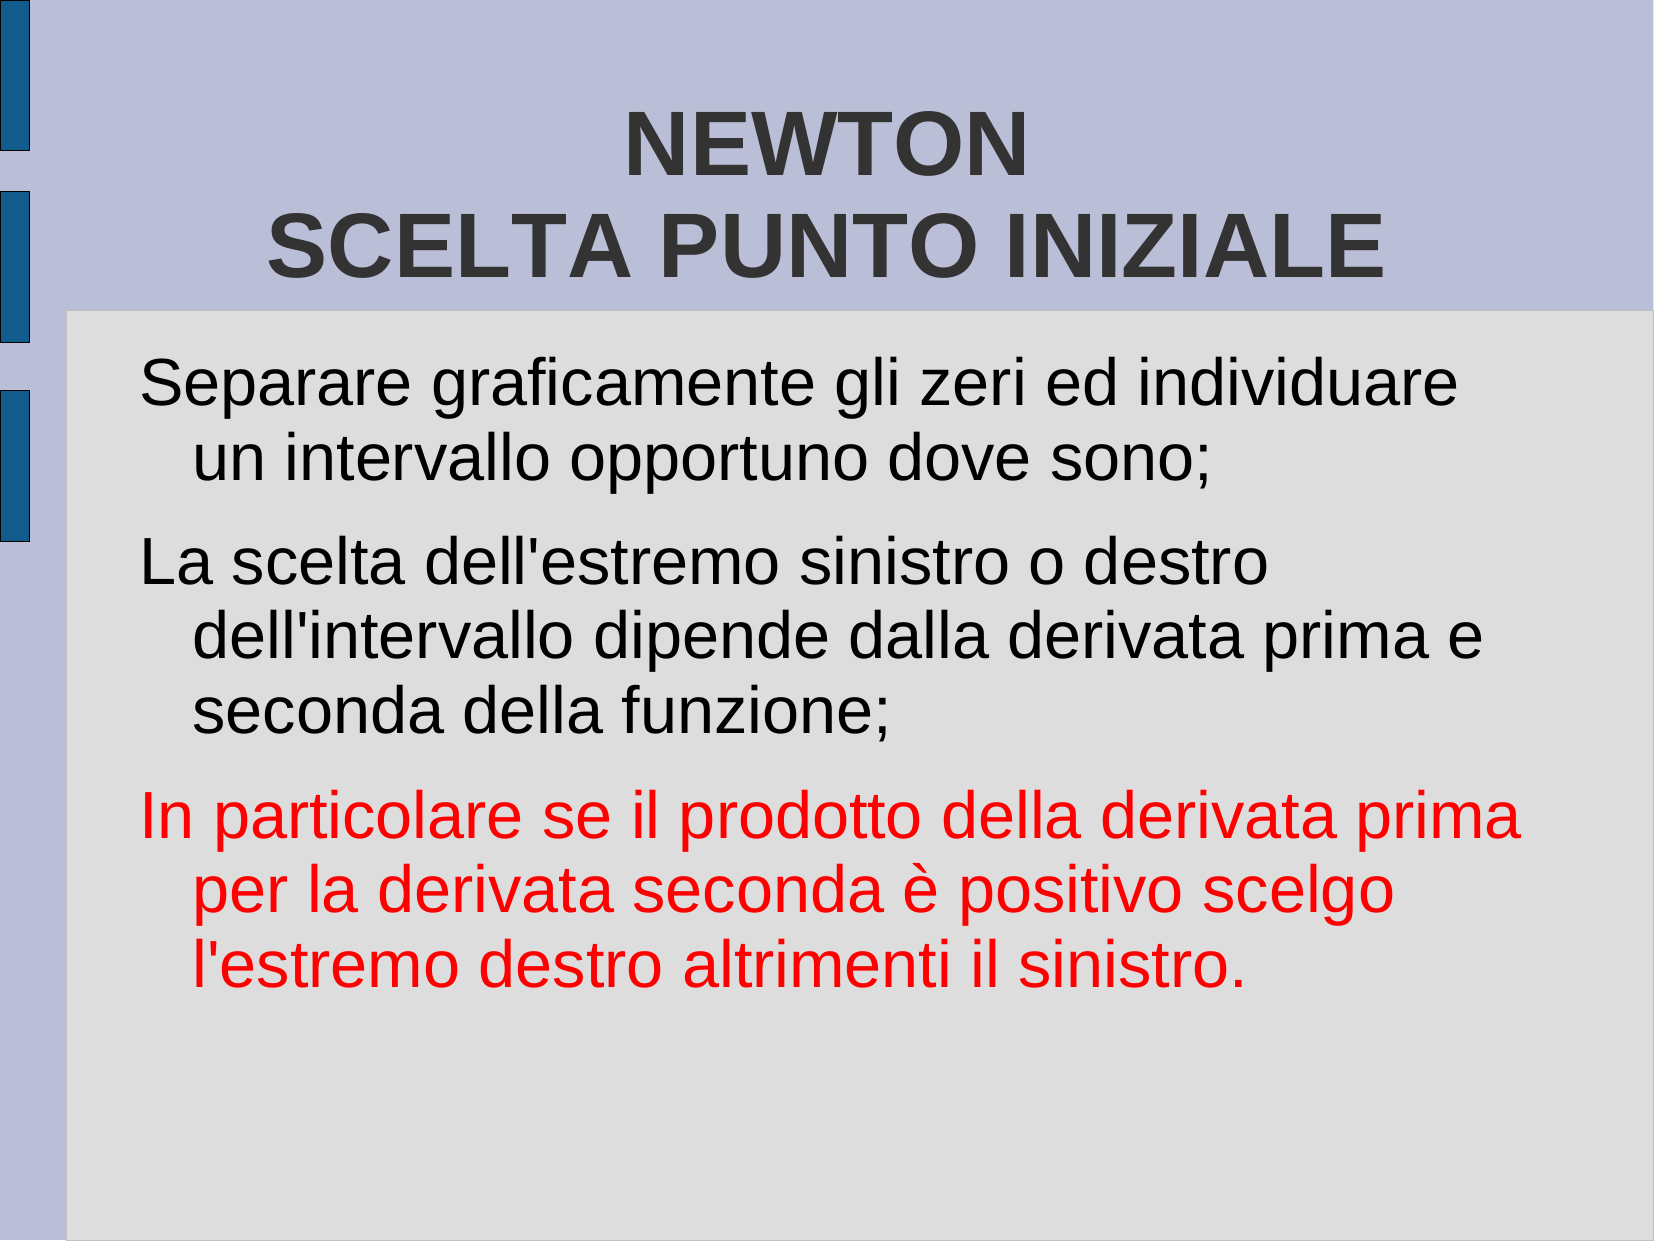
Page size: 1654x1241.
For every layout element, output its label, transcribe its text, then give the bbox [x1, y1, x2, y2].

title NEWTON SCELTA PUNTO INIZIALE [121, 92, 1534, 298]
list Separare graficamente gli zeri ed individuare un intervallo opportuno dove sono; La scelta dell'estremo sinistro o destro dell'intervallo dipende dalla derivata prima e seconda della funzione; In particolare se il prodotto della derivata prima per la derivata seconda è positivo scelgo l'estremo destro altrimenti il sinistro. [121, 344, 1534, 1112]
